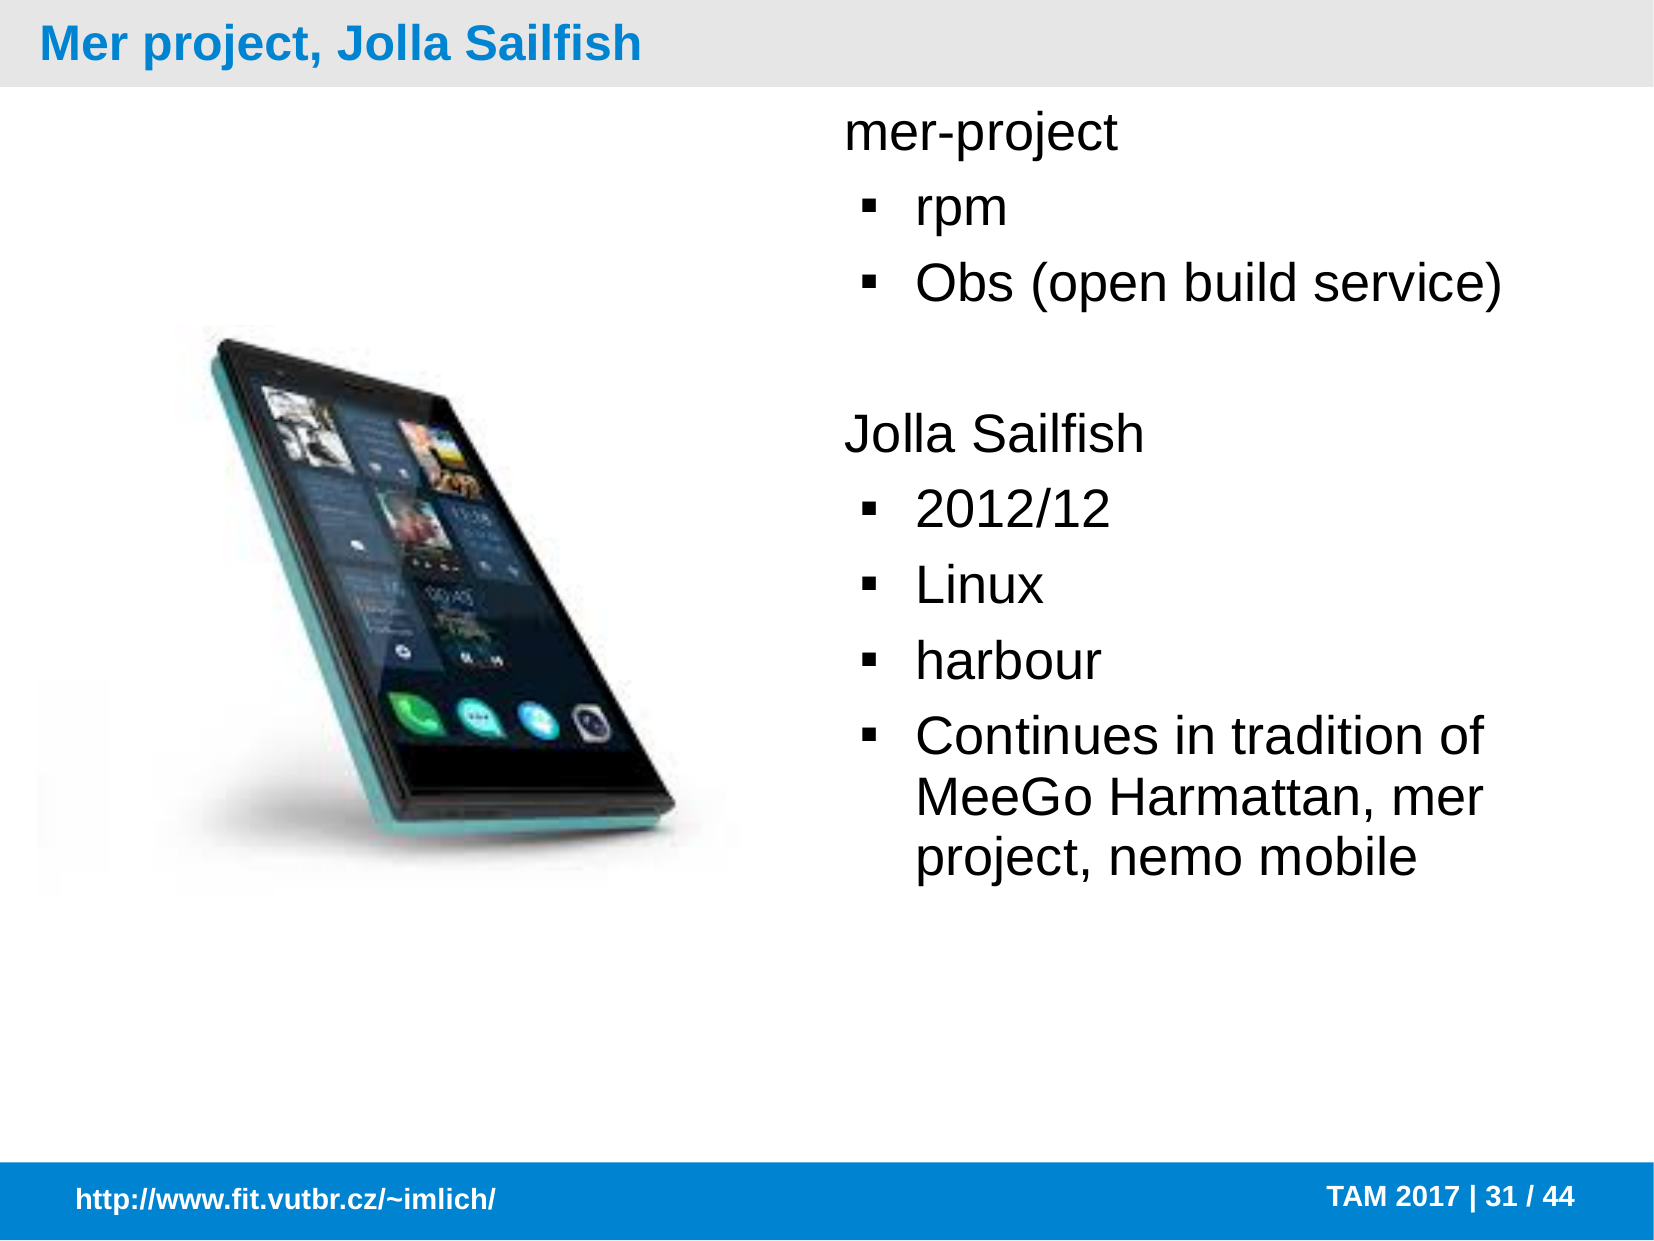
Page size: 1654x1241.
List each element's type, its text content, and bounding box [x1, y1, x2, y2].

picture [37, 325, 807, 901]
title Mer project, Jolla Sailfish [39, 5, 1615, 81]
list mer-project rpm Obs (open build service) Jolla Sailfish 2012/12 Linux harbour Continues in tradition of MeeGo Harmattan, mer project, nemo mobile [844, 101, 1614, 1084]
